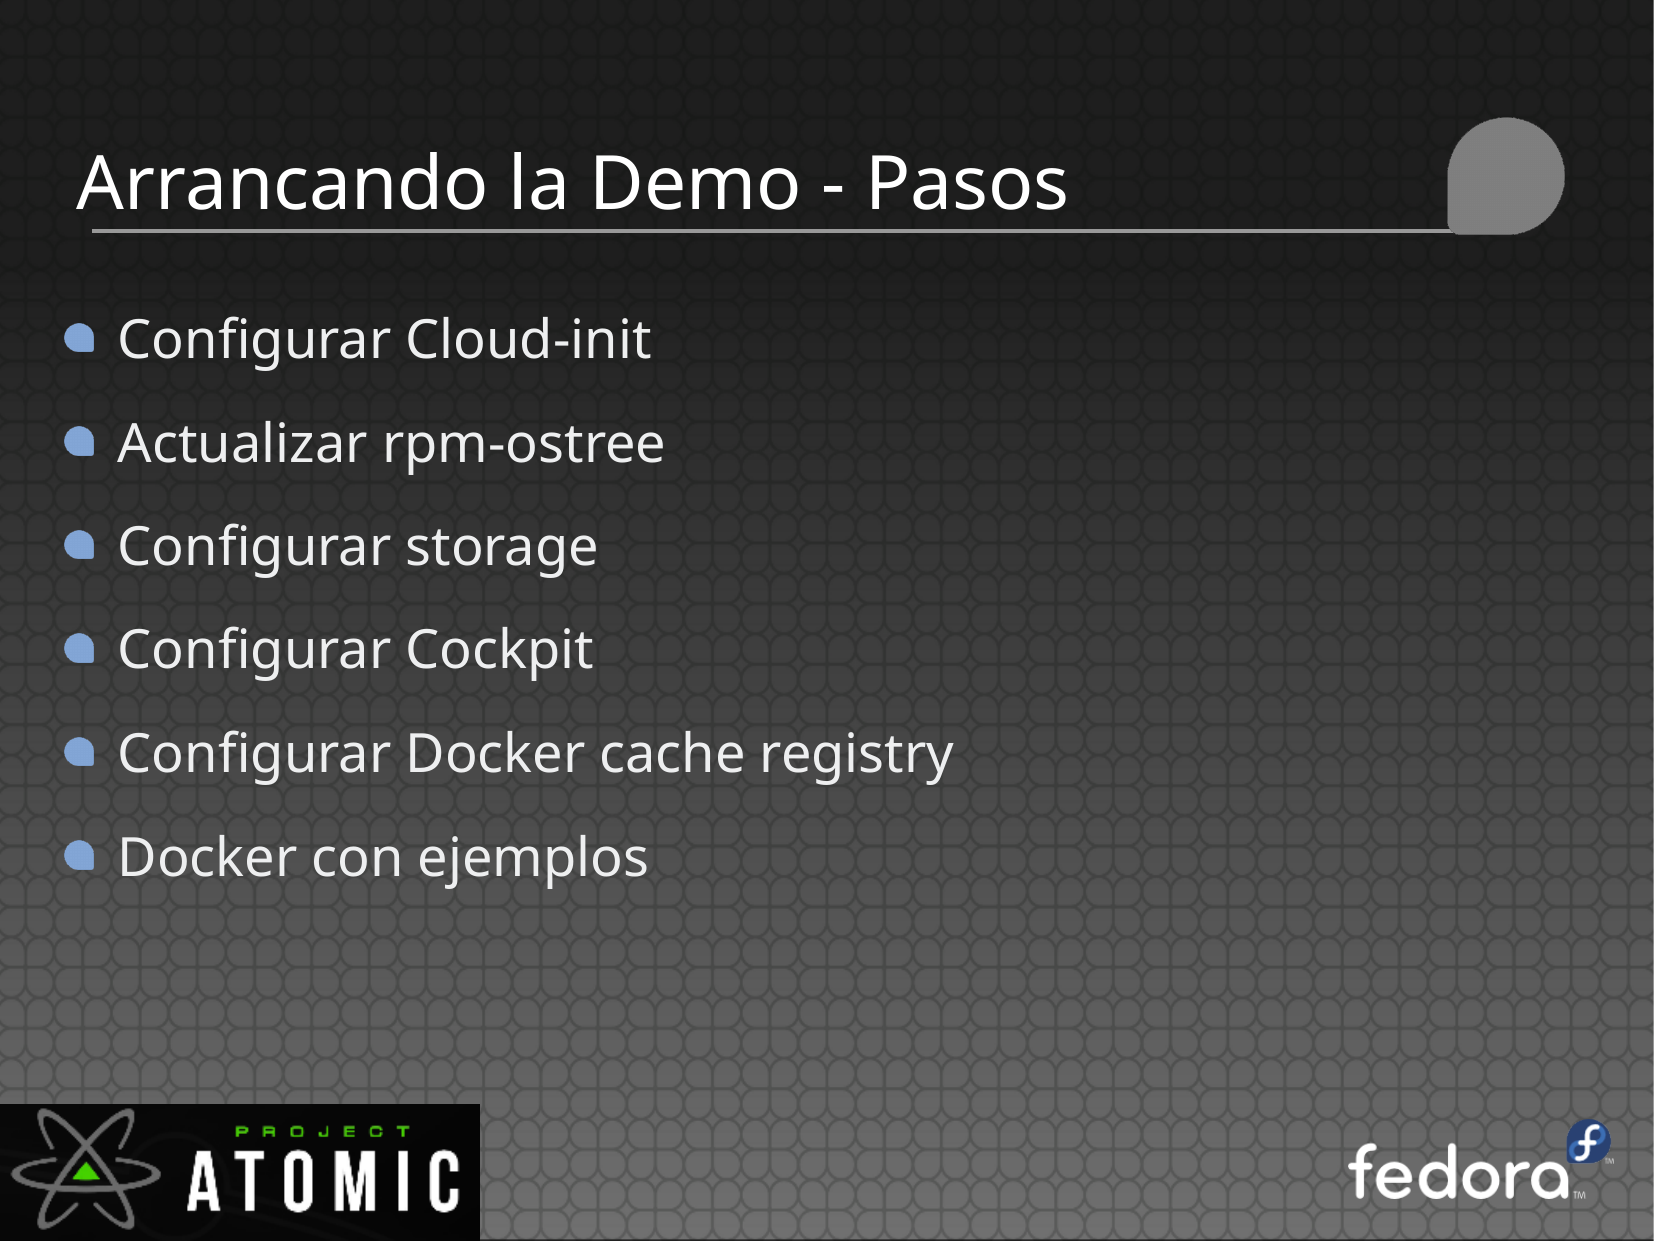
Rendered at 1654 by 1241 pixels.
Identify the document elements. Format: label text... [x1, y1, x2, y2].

picture [0, 0, 1654, 1241]
list Configurar Cloud-init Actualizar rpm-ostree Configurar storage Configurar Cockpit Configurar Docker cache registry Docker con ejemplos [46, 300, 1536, 1105]
title Arrancando la Demo - Pasos [76, 112, 1566, 249]
